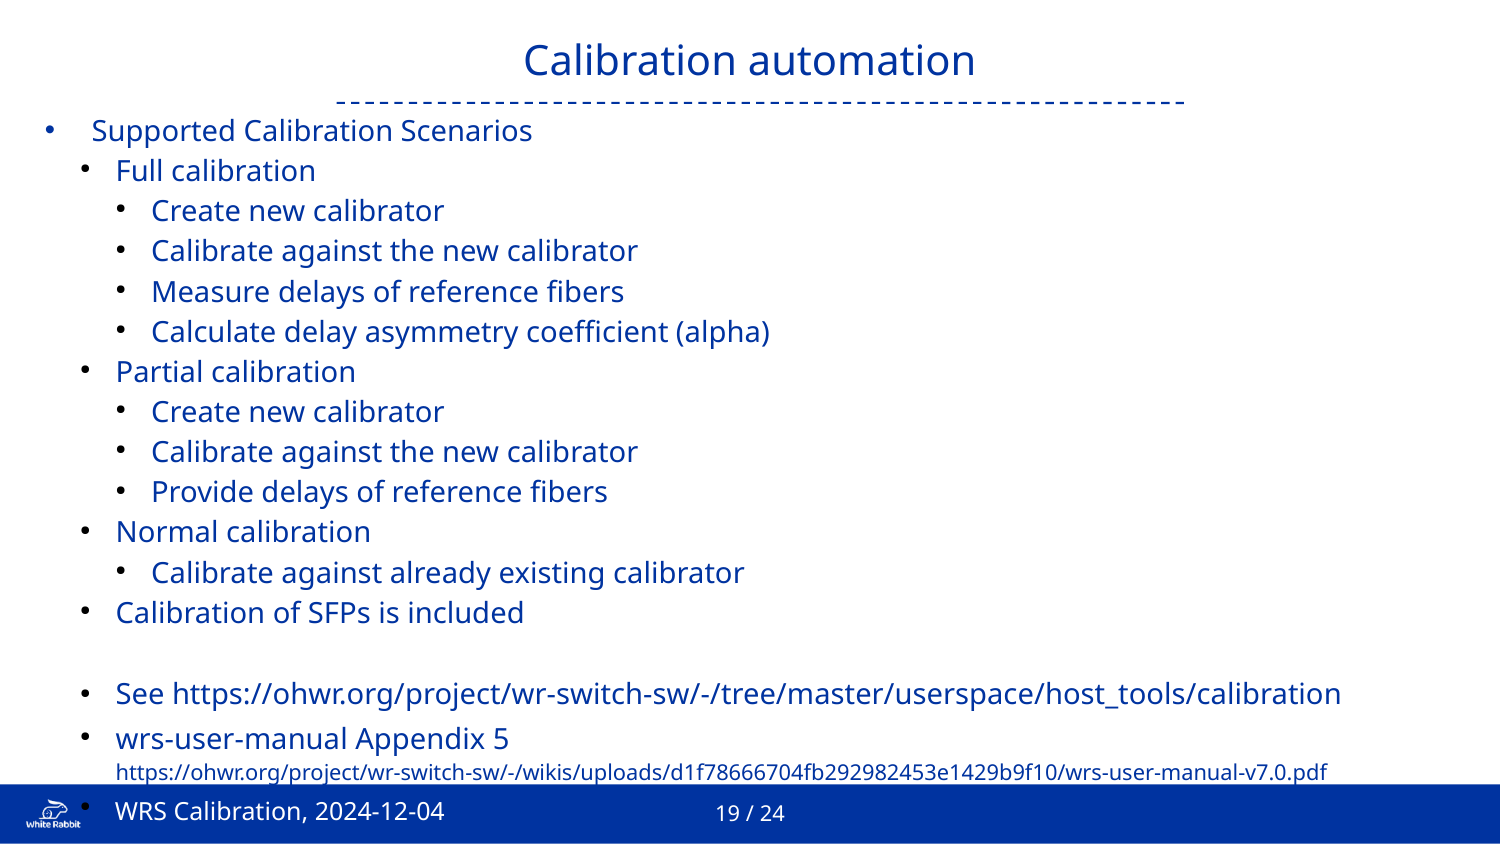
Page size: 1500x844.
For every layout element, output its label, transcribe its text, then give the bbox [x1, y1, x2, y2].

title Calibration automation [0, 0, 1500, 117]
slide_number <number> / 24 [0, 791, 1500, 837]
text_box Supported Calibration Scenarios Full calibration Create new calibrator Calibrate against the new calibrator Measure delays of reference fibers Calculate delay asymmetry coefficient (alpha) Partial calibration Create new calibrator Calibrate against the new calibrator Provide delays of reference fibers Normal calibration Calibrate against already existing calibrator Calibration of SFPs is included See https://ohwr.org/project/wr-switch-sw/-/tree/master/userspace/host_tools/calibration wrs-user-manual Appendix 5 https://ohwr.org/project/wr-switch-sw/-/wikis/uploads/d1f78666704fb292982453e1429b9f10/wrs-user-manual-v7.0.pdf [30, 99, 1477, 833]
